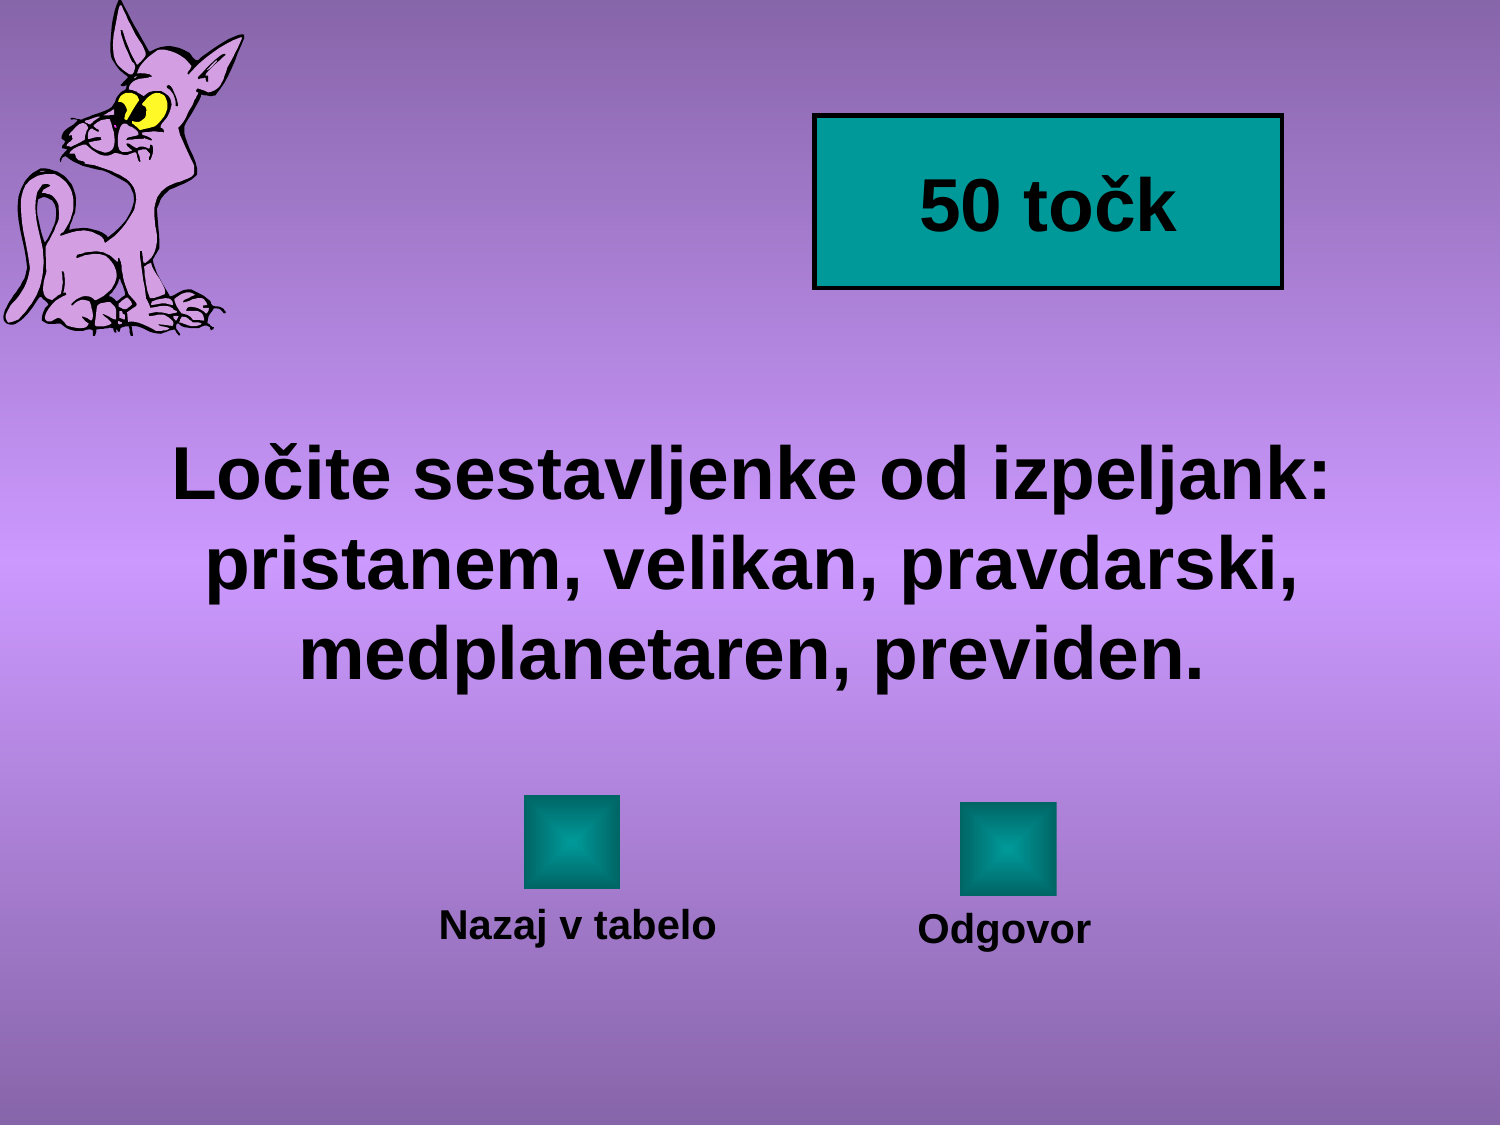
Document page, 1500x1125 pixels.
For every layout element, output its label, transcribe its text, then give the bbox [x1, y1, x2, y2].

text_box [960, 802, 1057, 896]
text_box [524, 795, 620, 889]
title Ločite sestavljenke od izpeljank: pristanem, velikan, pravdarski, medplanetaren, previden. [38, 398, 1466, 721]
text_box Nazaj v tabelo [403, 890, 752, 956]
text_box 50 točk [814, 115, 1282, 288]
text_box Odgovor [859, 894, 1150, 959]
